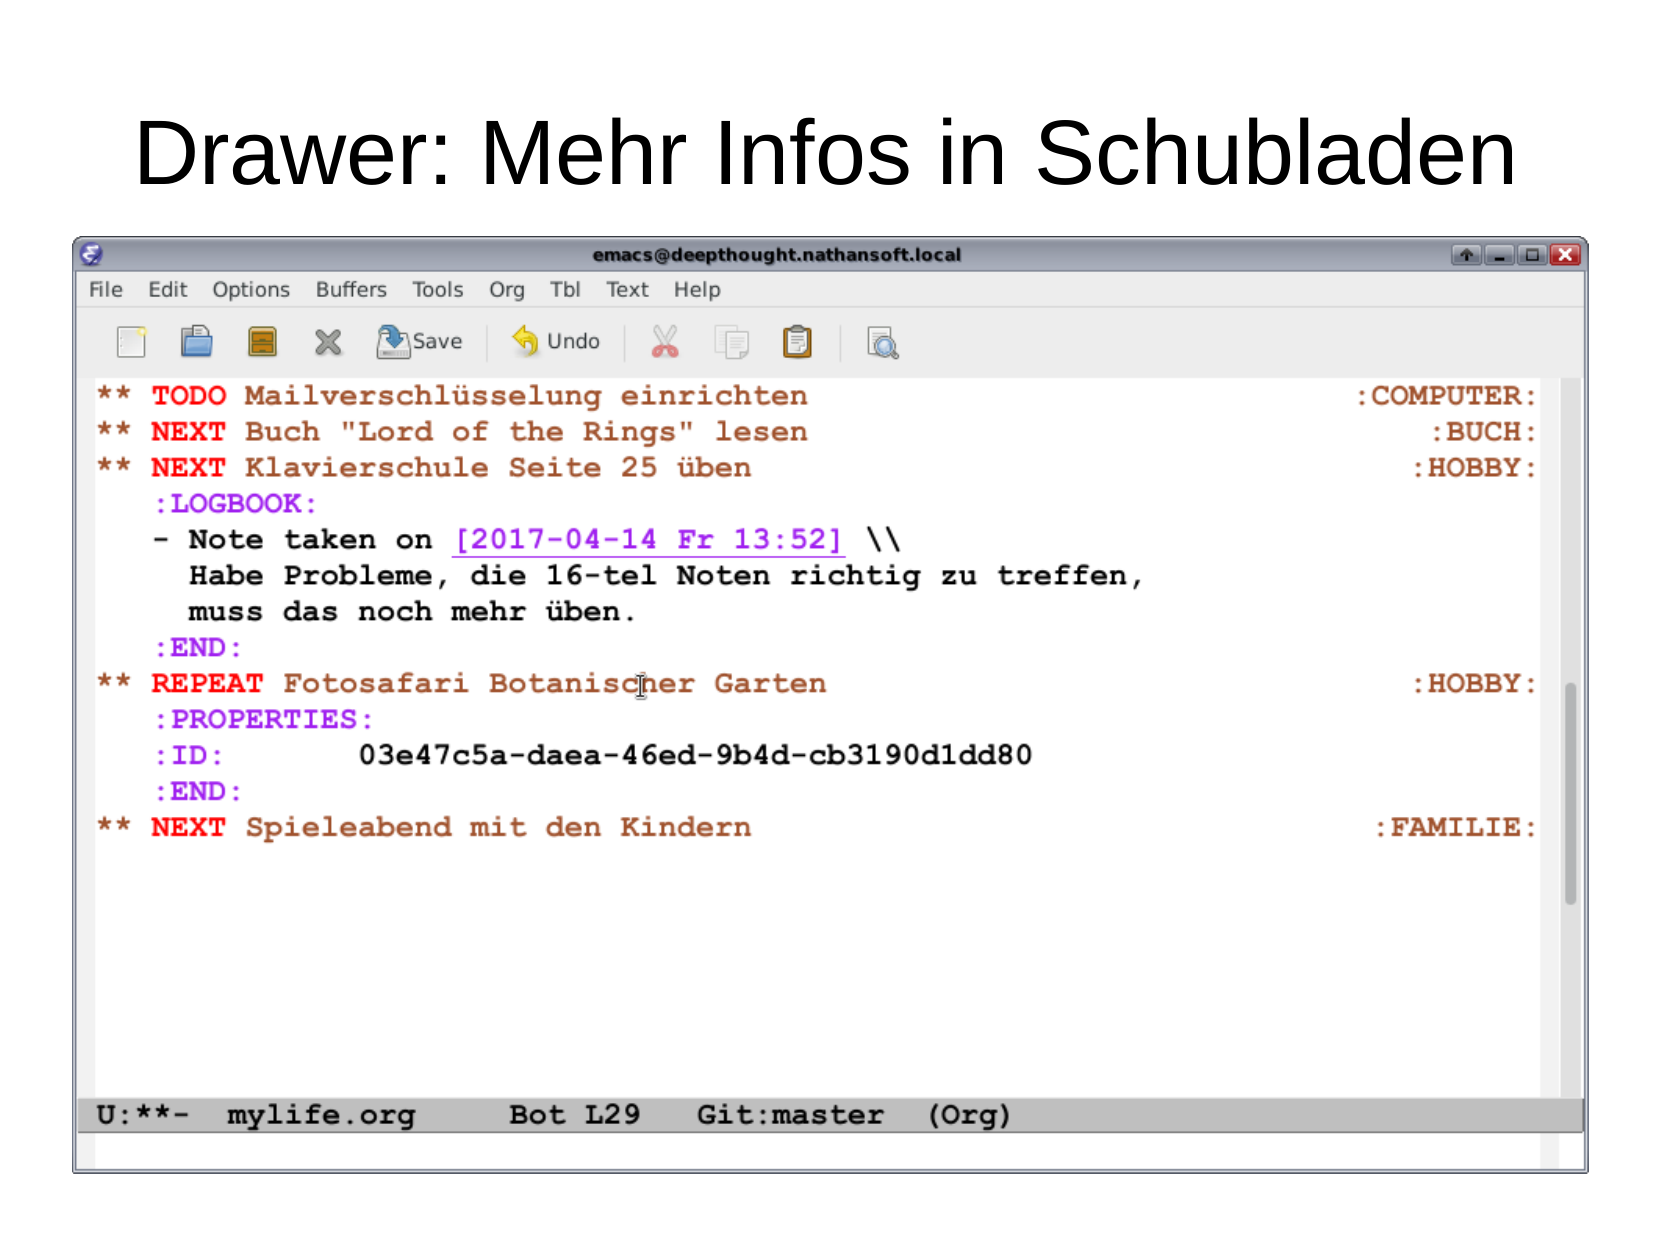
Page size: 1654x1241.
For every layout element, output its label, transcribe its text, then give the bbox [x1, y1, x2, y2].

picture [72, 236, 1589, 1174]
title Drawer: Mehr Infos in Schubladen [82, 49, 1571, 236]
